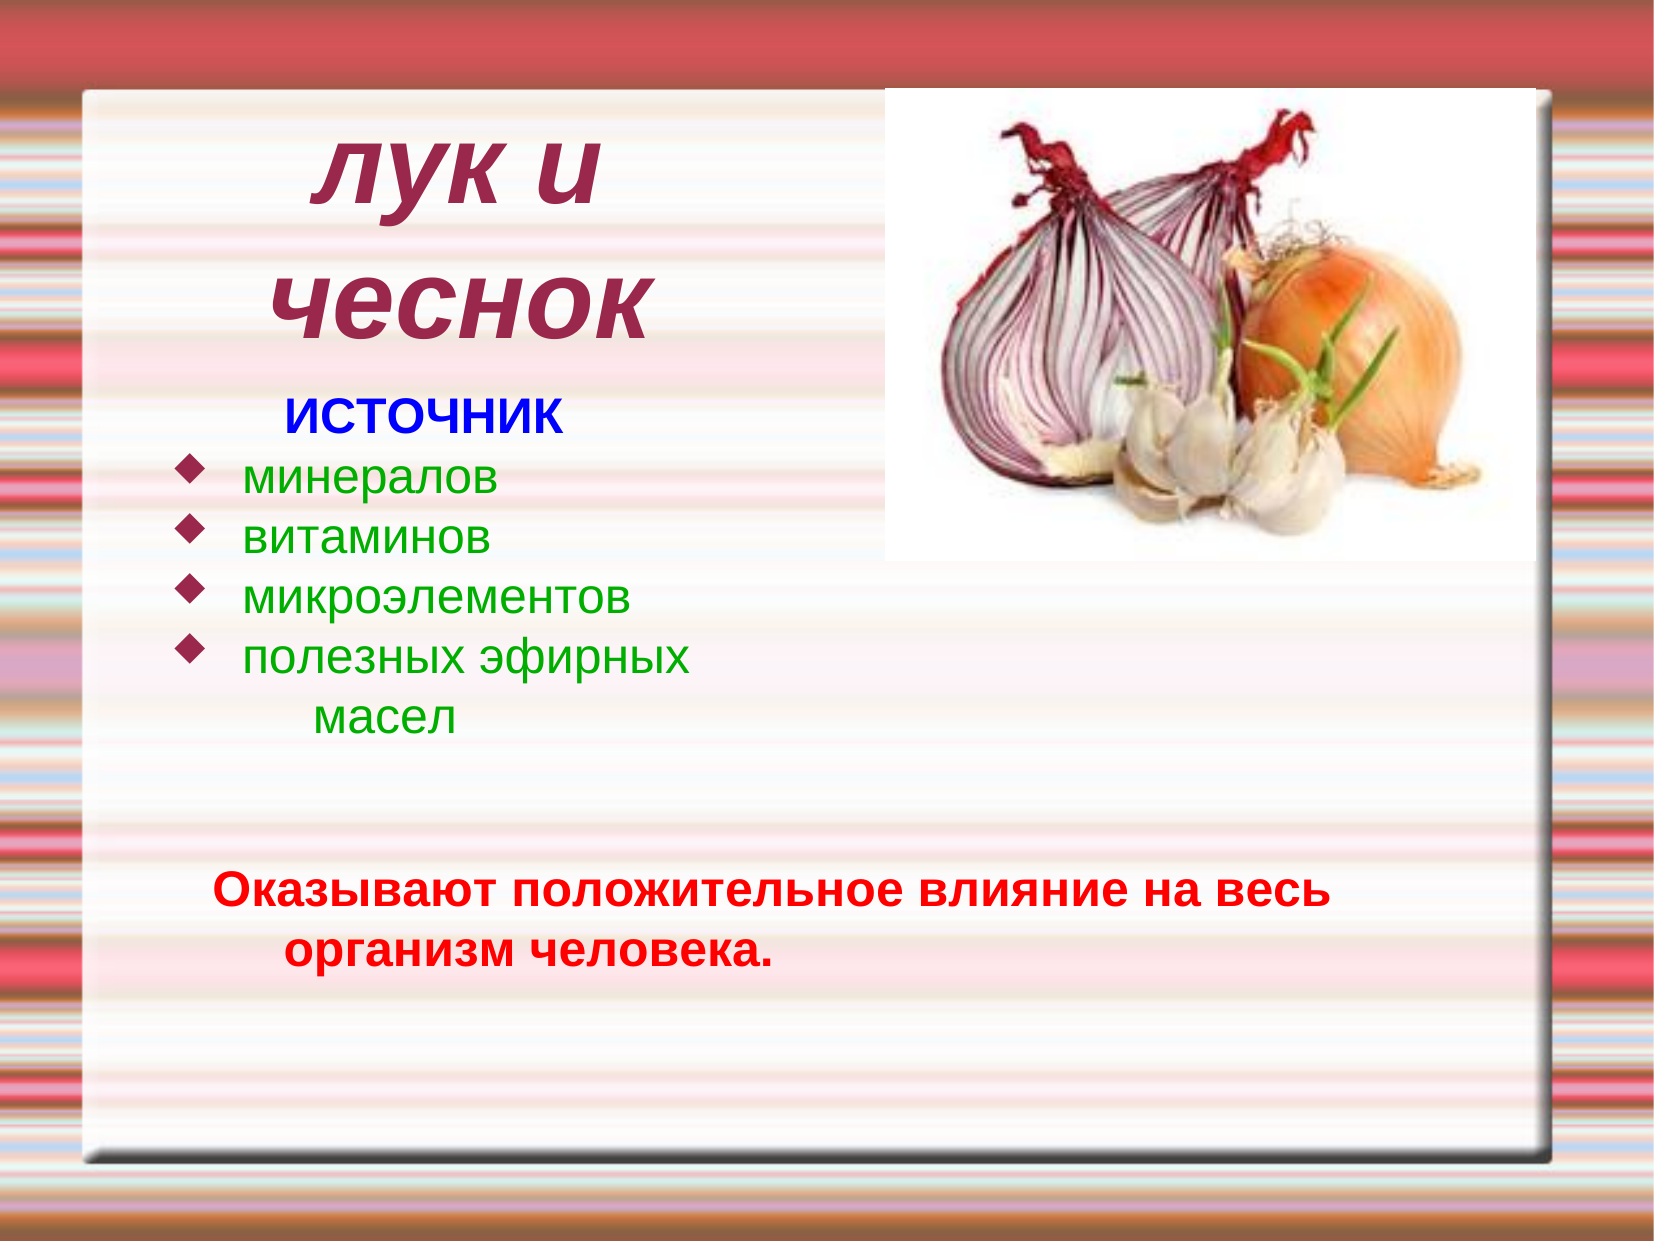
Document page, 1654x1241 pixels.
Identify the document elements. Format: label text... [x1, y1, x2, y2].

list Оказывают положительное влияние на весь организм человека. [118, 856, 1517, 1118]
title лук и чеснок [121, 90, 798, 342]
picture [885, 88, 1536, 562]
list ИСТОЧНИК минералов витаминов микроэлементов полезных эфирных масел [147, 383, 822, 833]
